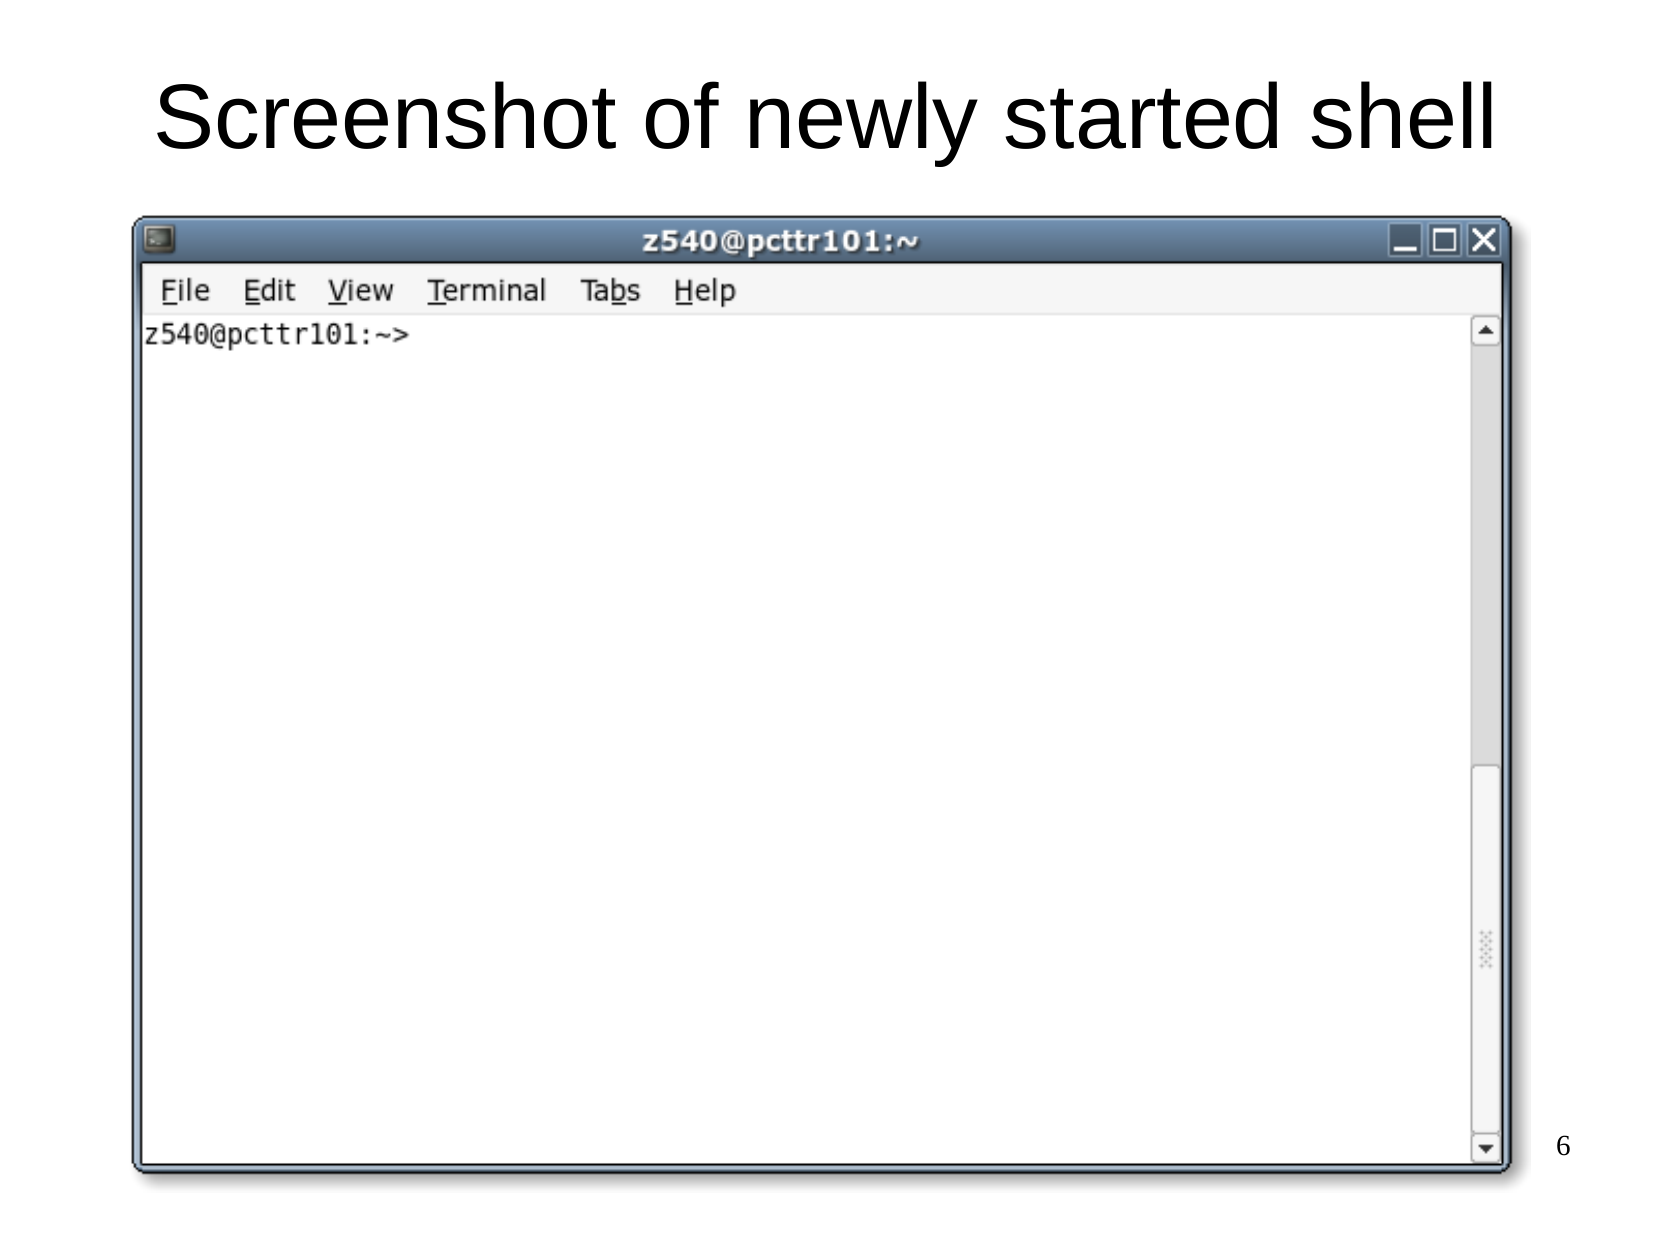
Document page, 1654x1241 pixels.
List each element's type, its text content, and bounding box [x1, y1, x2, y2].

picture [122, 206, 1531, 1193]
title Screenshot of newly started shell [0, 48, 1654, 187]
